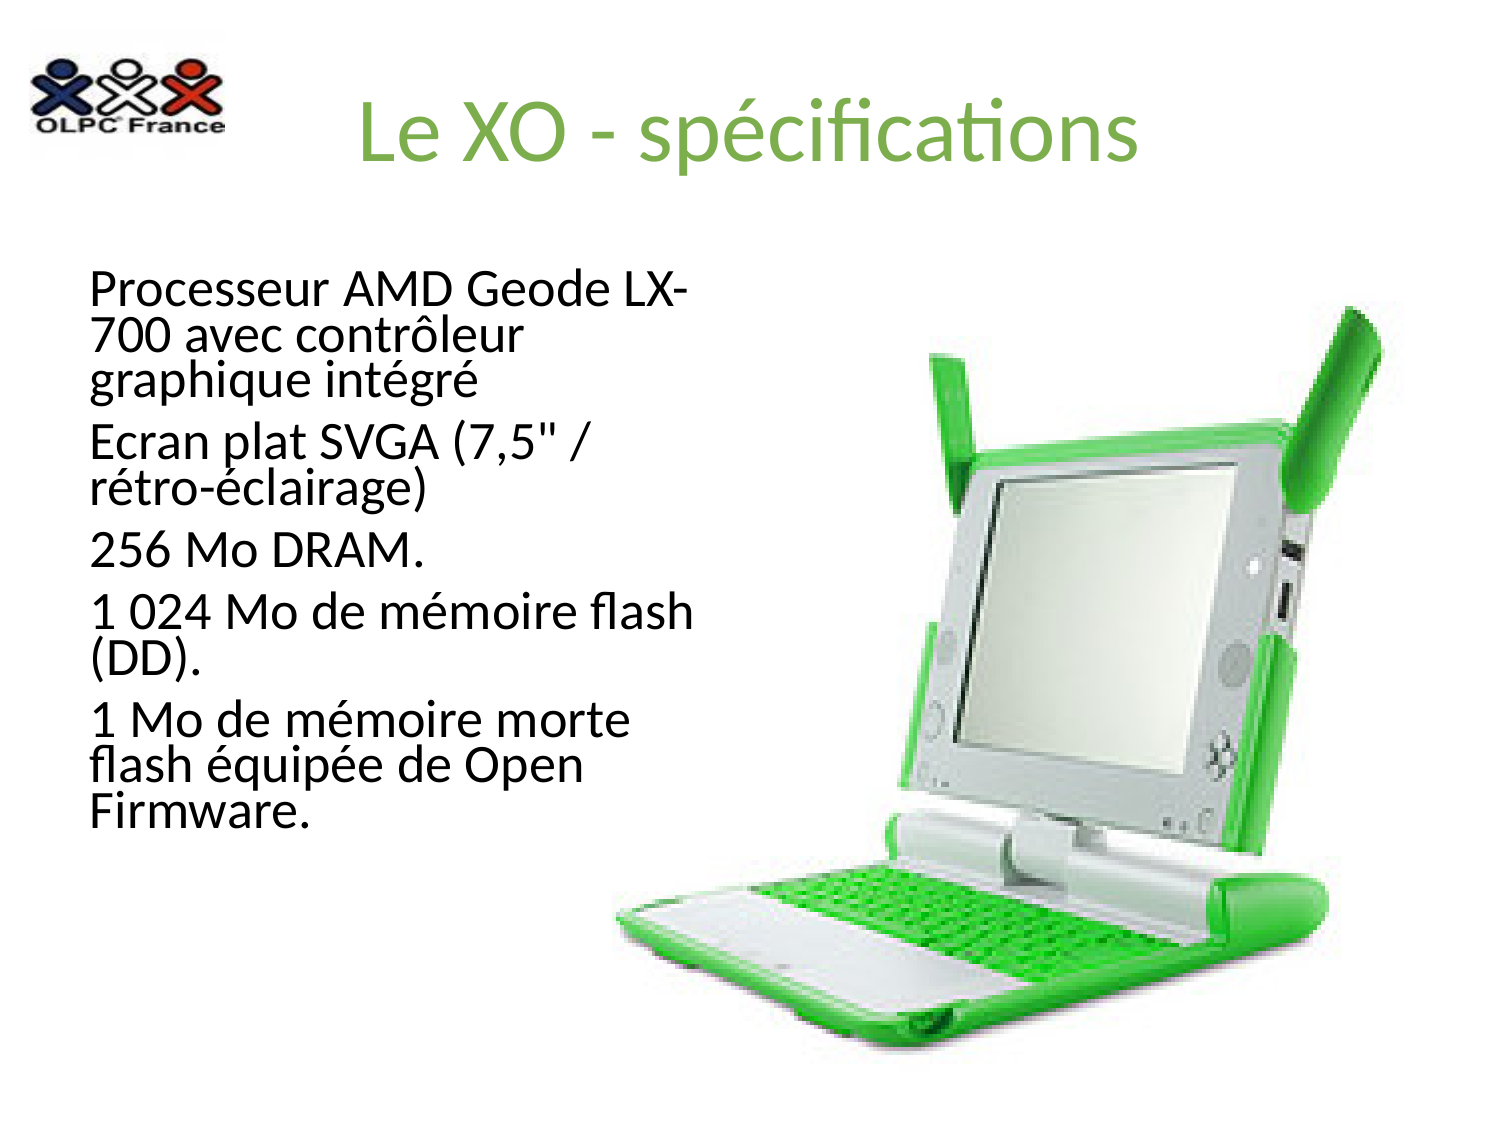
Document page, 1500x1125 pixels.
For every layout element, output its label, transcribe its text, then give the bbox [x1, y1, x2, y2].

picture [549, 163, 1500, 1125]
list Processeur AMD Geode LX-700 avec contrôleur graphique intégré Ecran plat SVGA (7,5" / rétro-éclairage) 256 Mo DRAM. 1 024 Mo de mémoire flash (DD). 1 Mo de mémoire morte flash équipée de Open Firmware. [74, 262, 734, 1006]
title Le XO - spécifications [74, 30, 1425, 247]
picture [29, 30, 74, 161]
